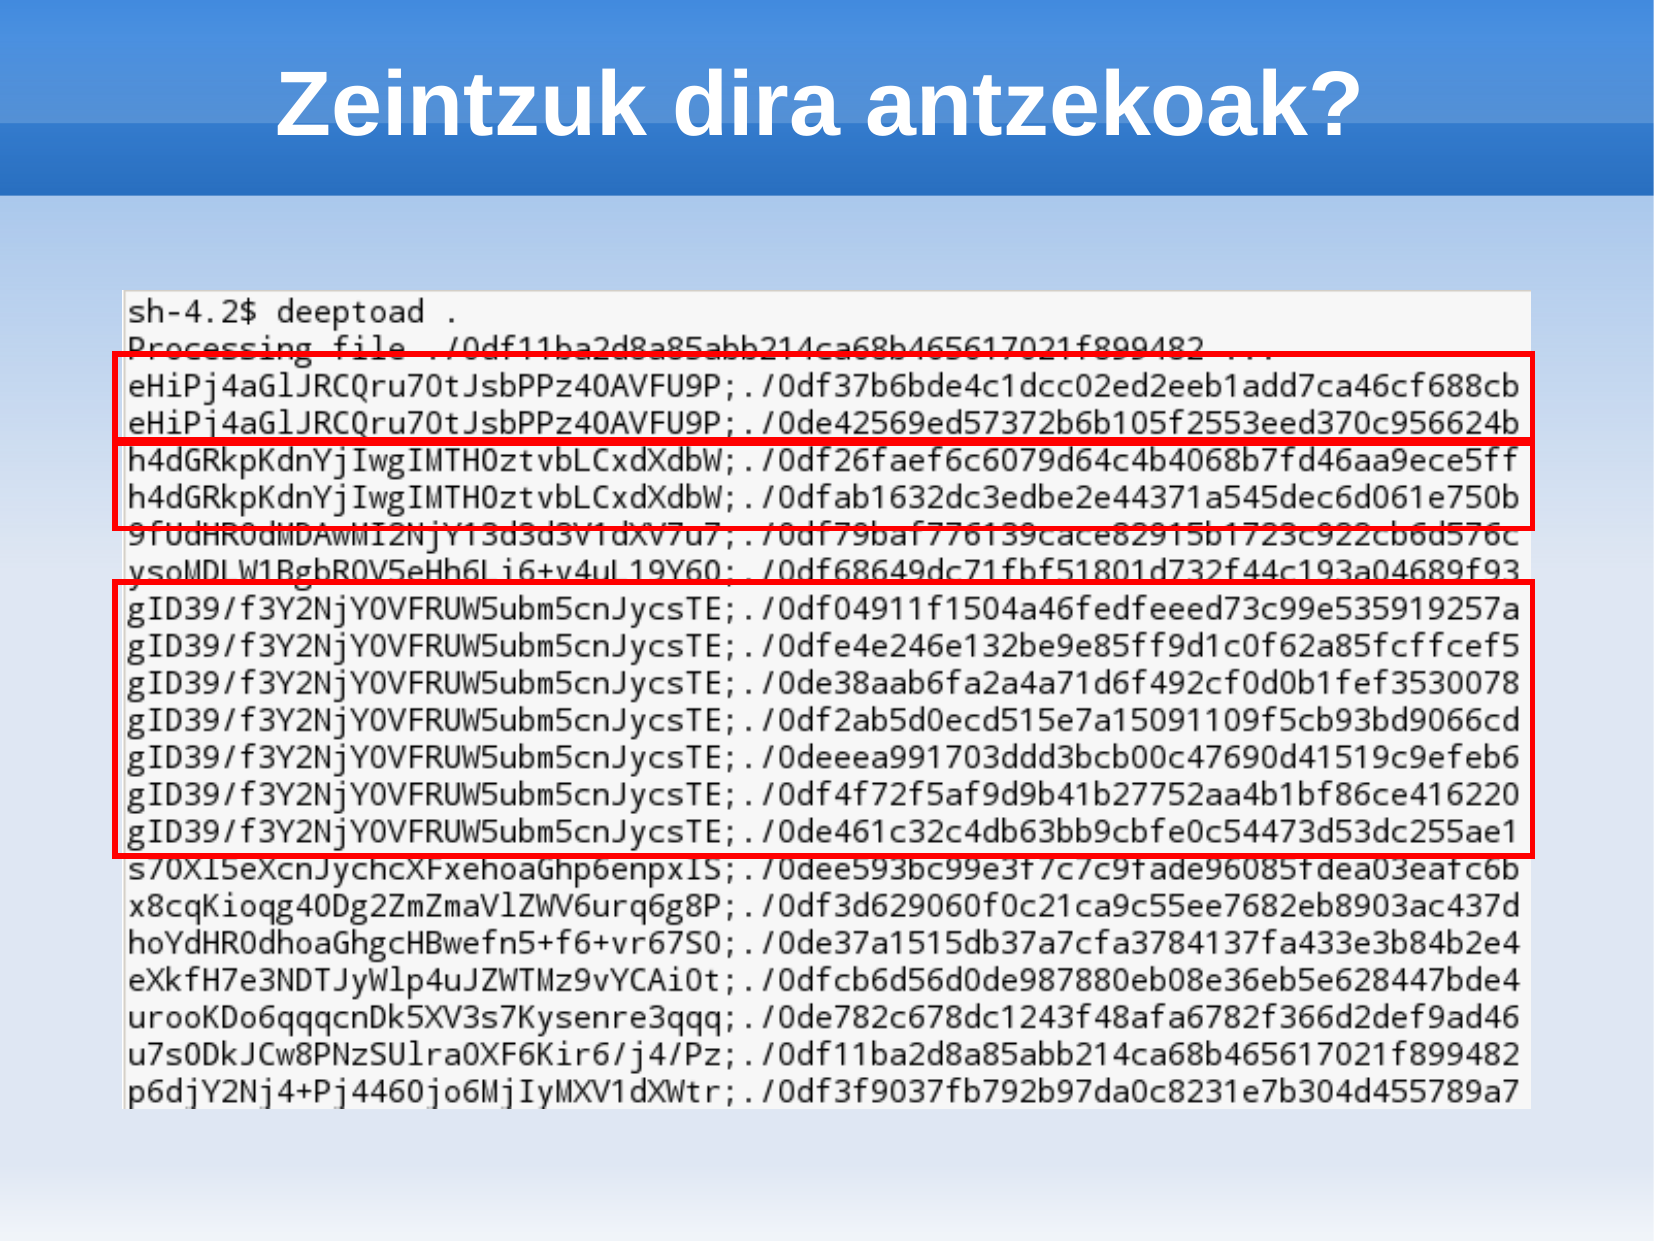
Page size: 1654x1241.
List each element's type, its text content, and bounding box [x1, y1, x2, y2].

text_box [115, 581, 1533, 857]
text_box [115, 354, 1533, 529]
picture [0, 0, 1654, 1241]
title Zeintzuk dira antzekoak? [76, 0, 1565, 208]
